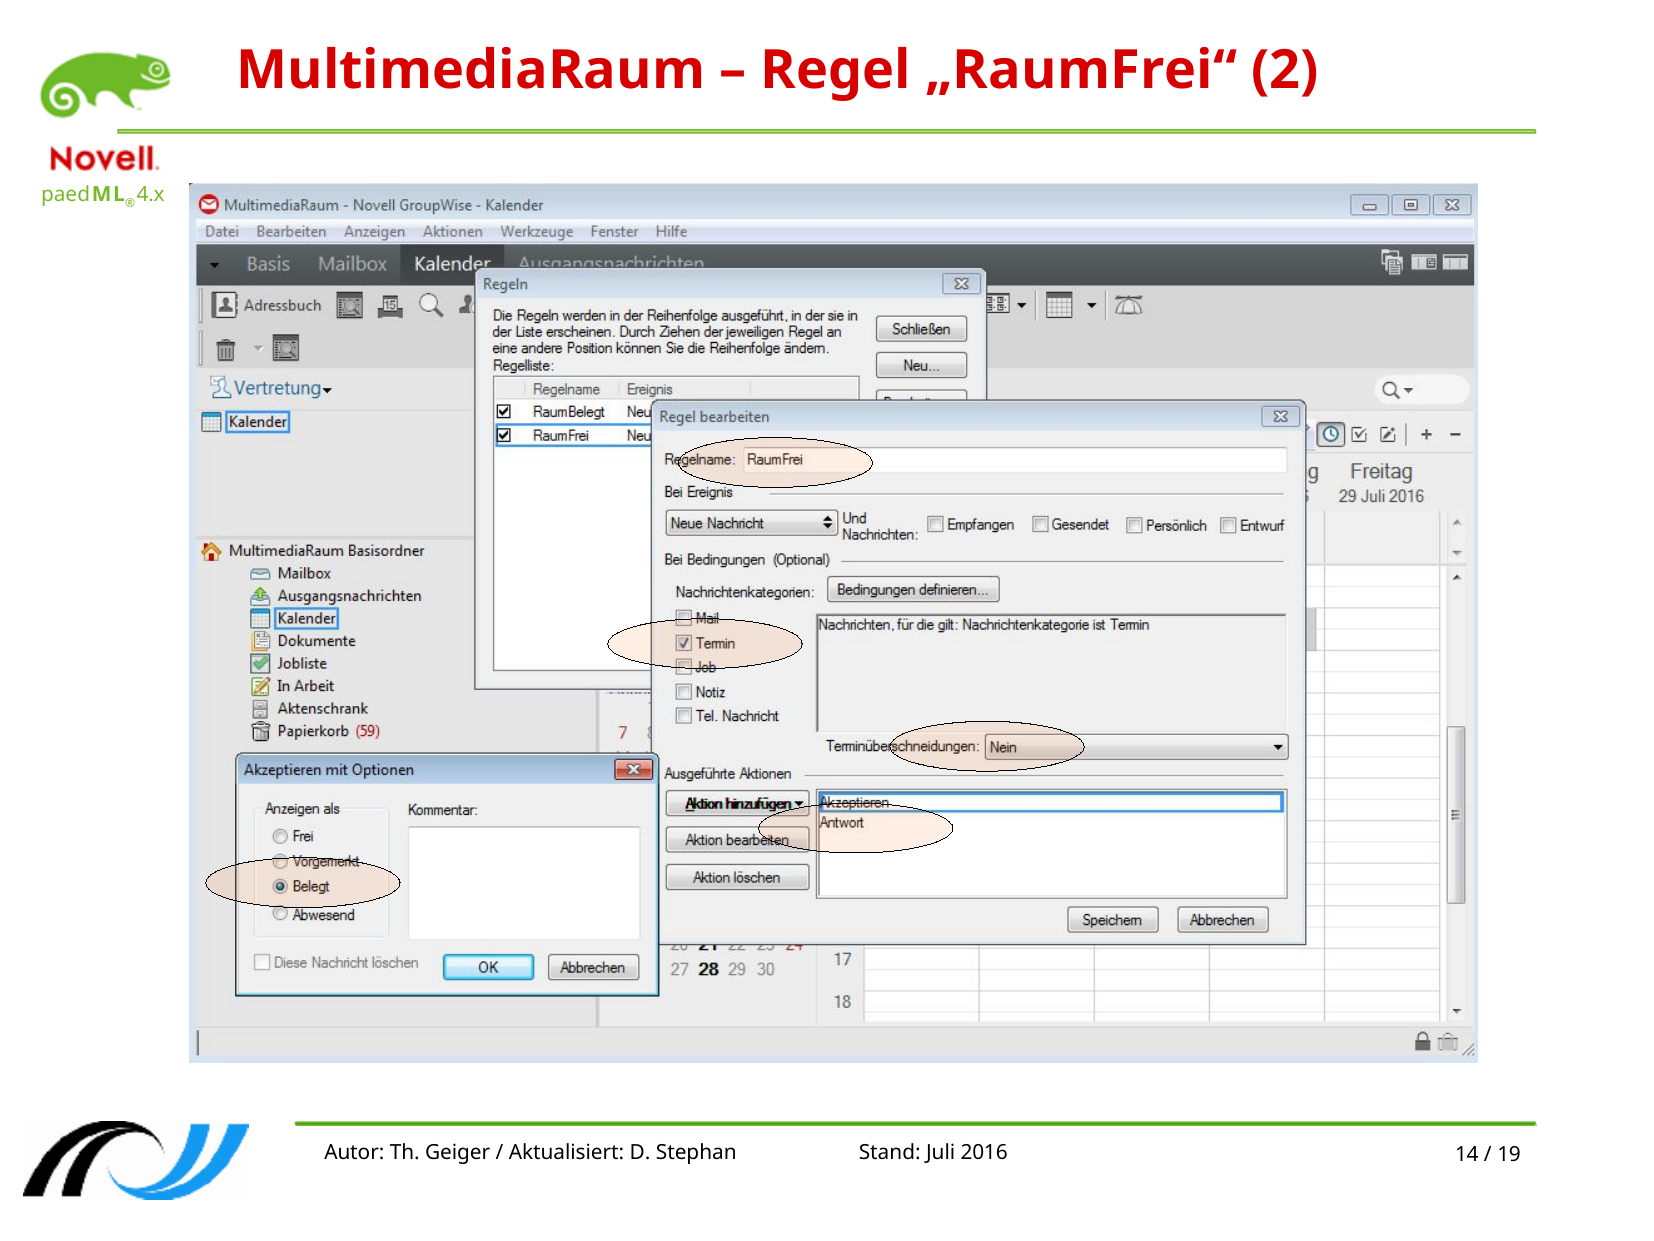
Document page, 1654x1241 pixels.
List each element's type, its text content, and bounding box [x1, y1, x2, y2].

text_box [758, 803, 953, 853]
text_box [678, 437, 873, 488]
text_box [607, 618, 803, 669]
text_box [889, 721, 1085, 772]
picture [23, 1121, 249, 1200]
picture [189, 183, 1478, 1063]
title MultimediaRaum – Regel „RaumFrei“ (2) [236, 17, 1536, 119]
picture [26, 35, 184, 193]
text_box [205, 857, 401, 908]
